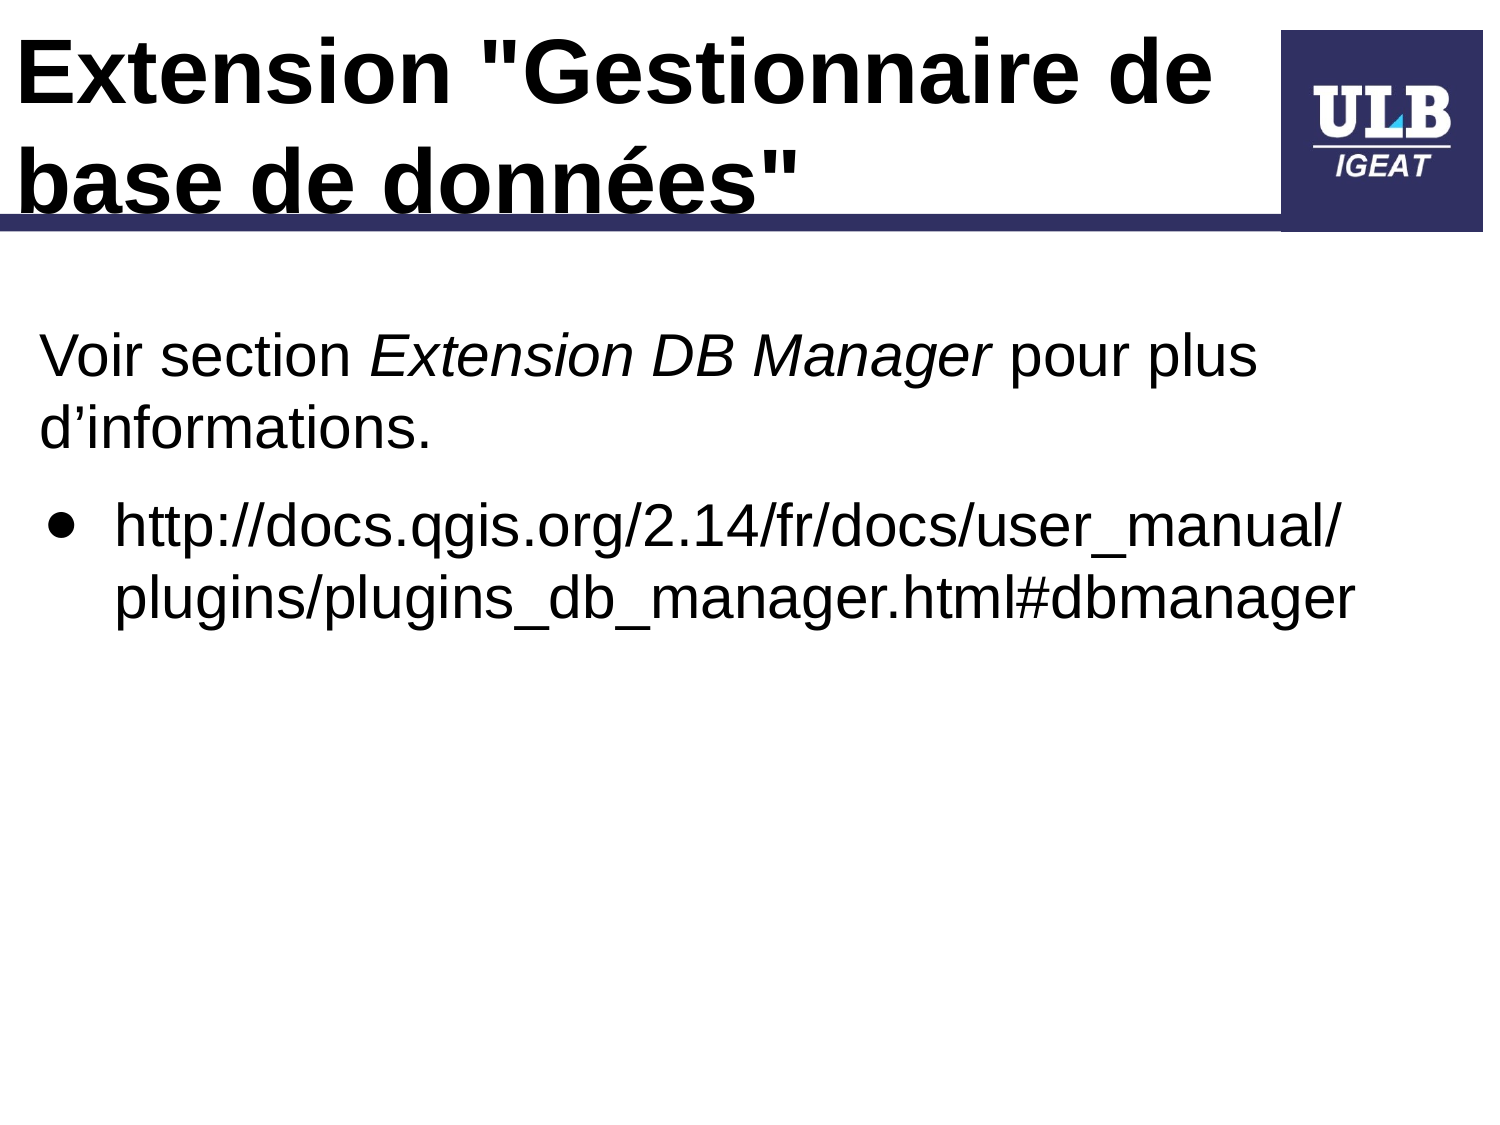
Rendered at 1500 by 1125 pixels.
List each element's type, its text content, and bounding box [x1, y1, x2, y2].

picture [1281, 30, 1483, 232]
text_box Voir section Extension DB Manager pour plus d’informations. http://docs.qgis.org/2.14/fr/docs/user_manual/plugins/plugins_db_manager.html#dbmanager [39, 263, 1487, 1070]
text_box Extension "Gestionnaire de base de données" [15, 0, 1278, 192]
